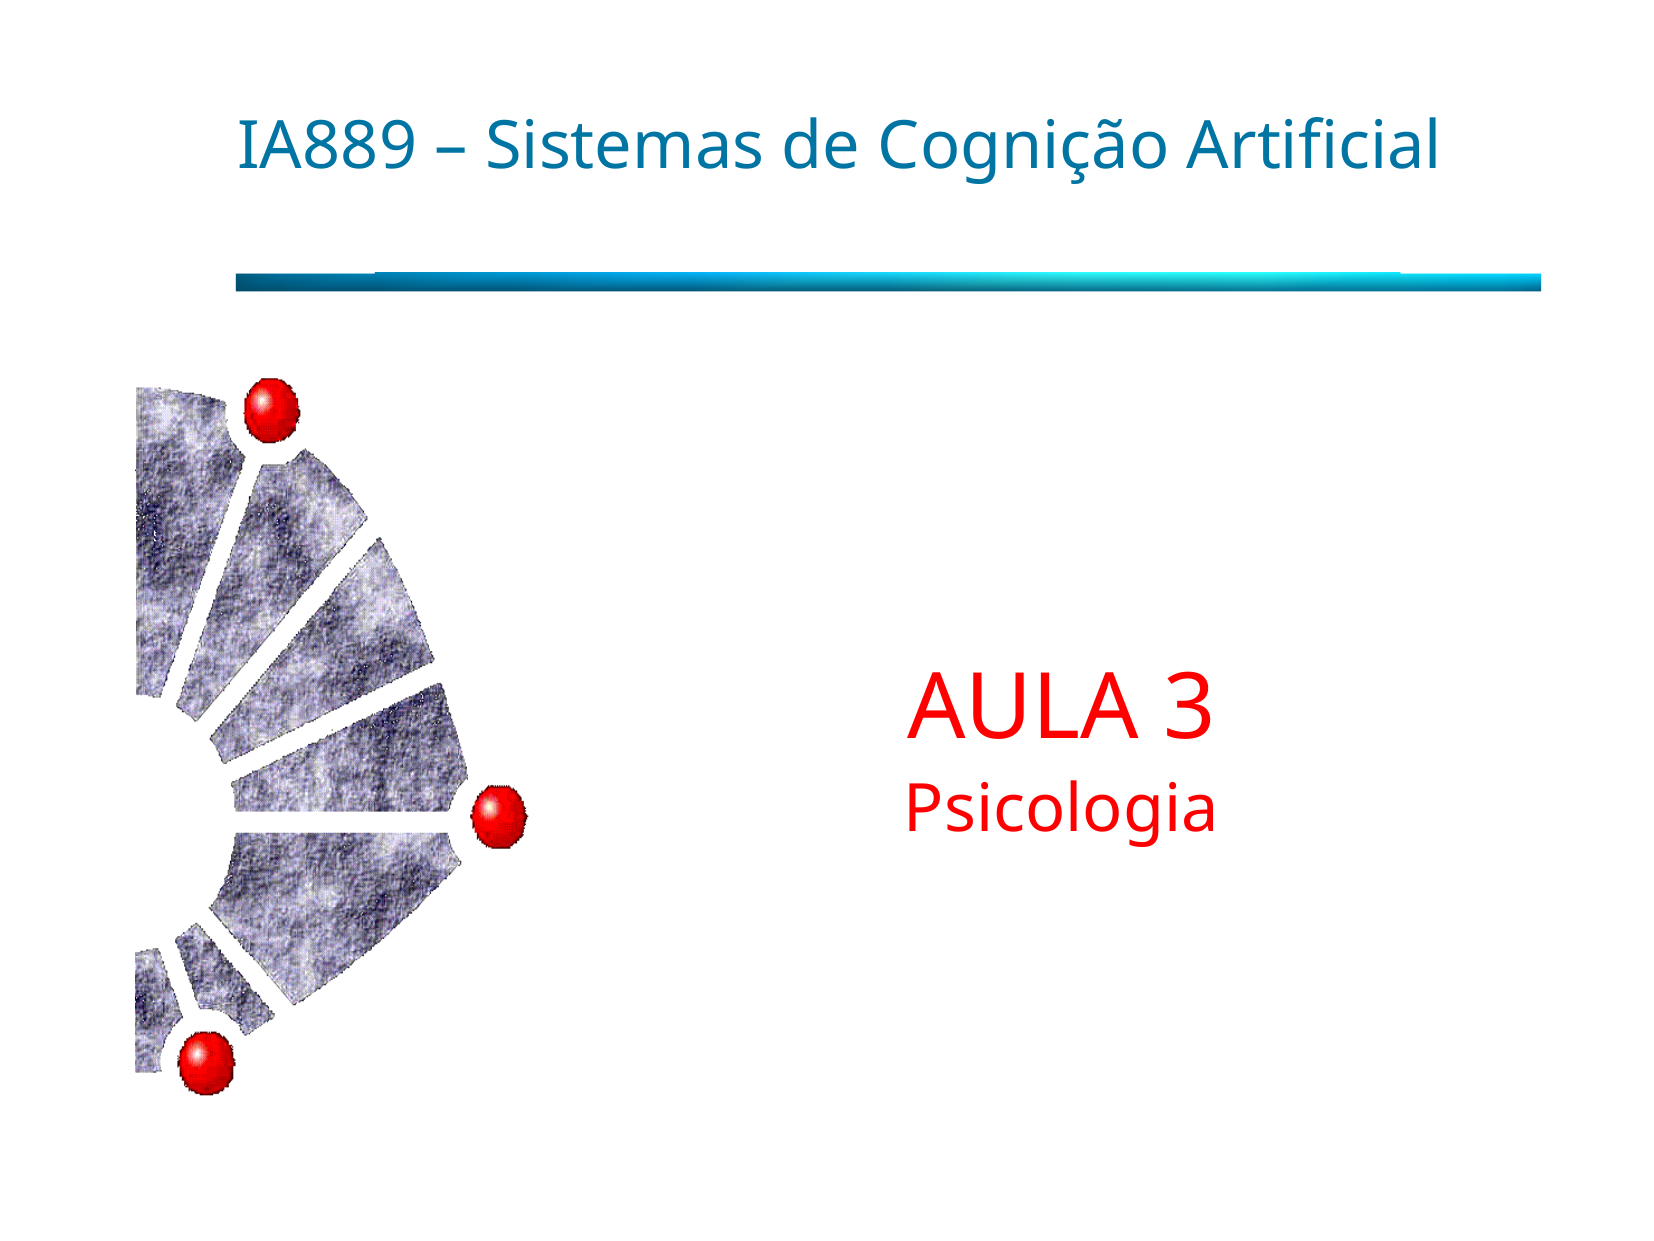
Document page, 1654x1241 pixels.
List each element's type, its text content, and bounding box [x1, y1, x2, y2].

subtitle AULA 3 Psicologia [553, 309, 1534, 1182]
picture [125, 272, 1654, 295]
chart [135, 324, 562, 1112]
title IA889 – Sistemas de Cognição Artificial [61, 35, 1620, 250]
